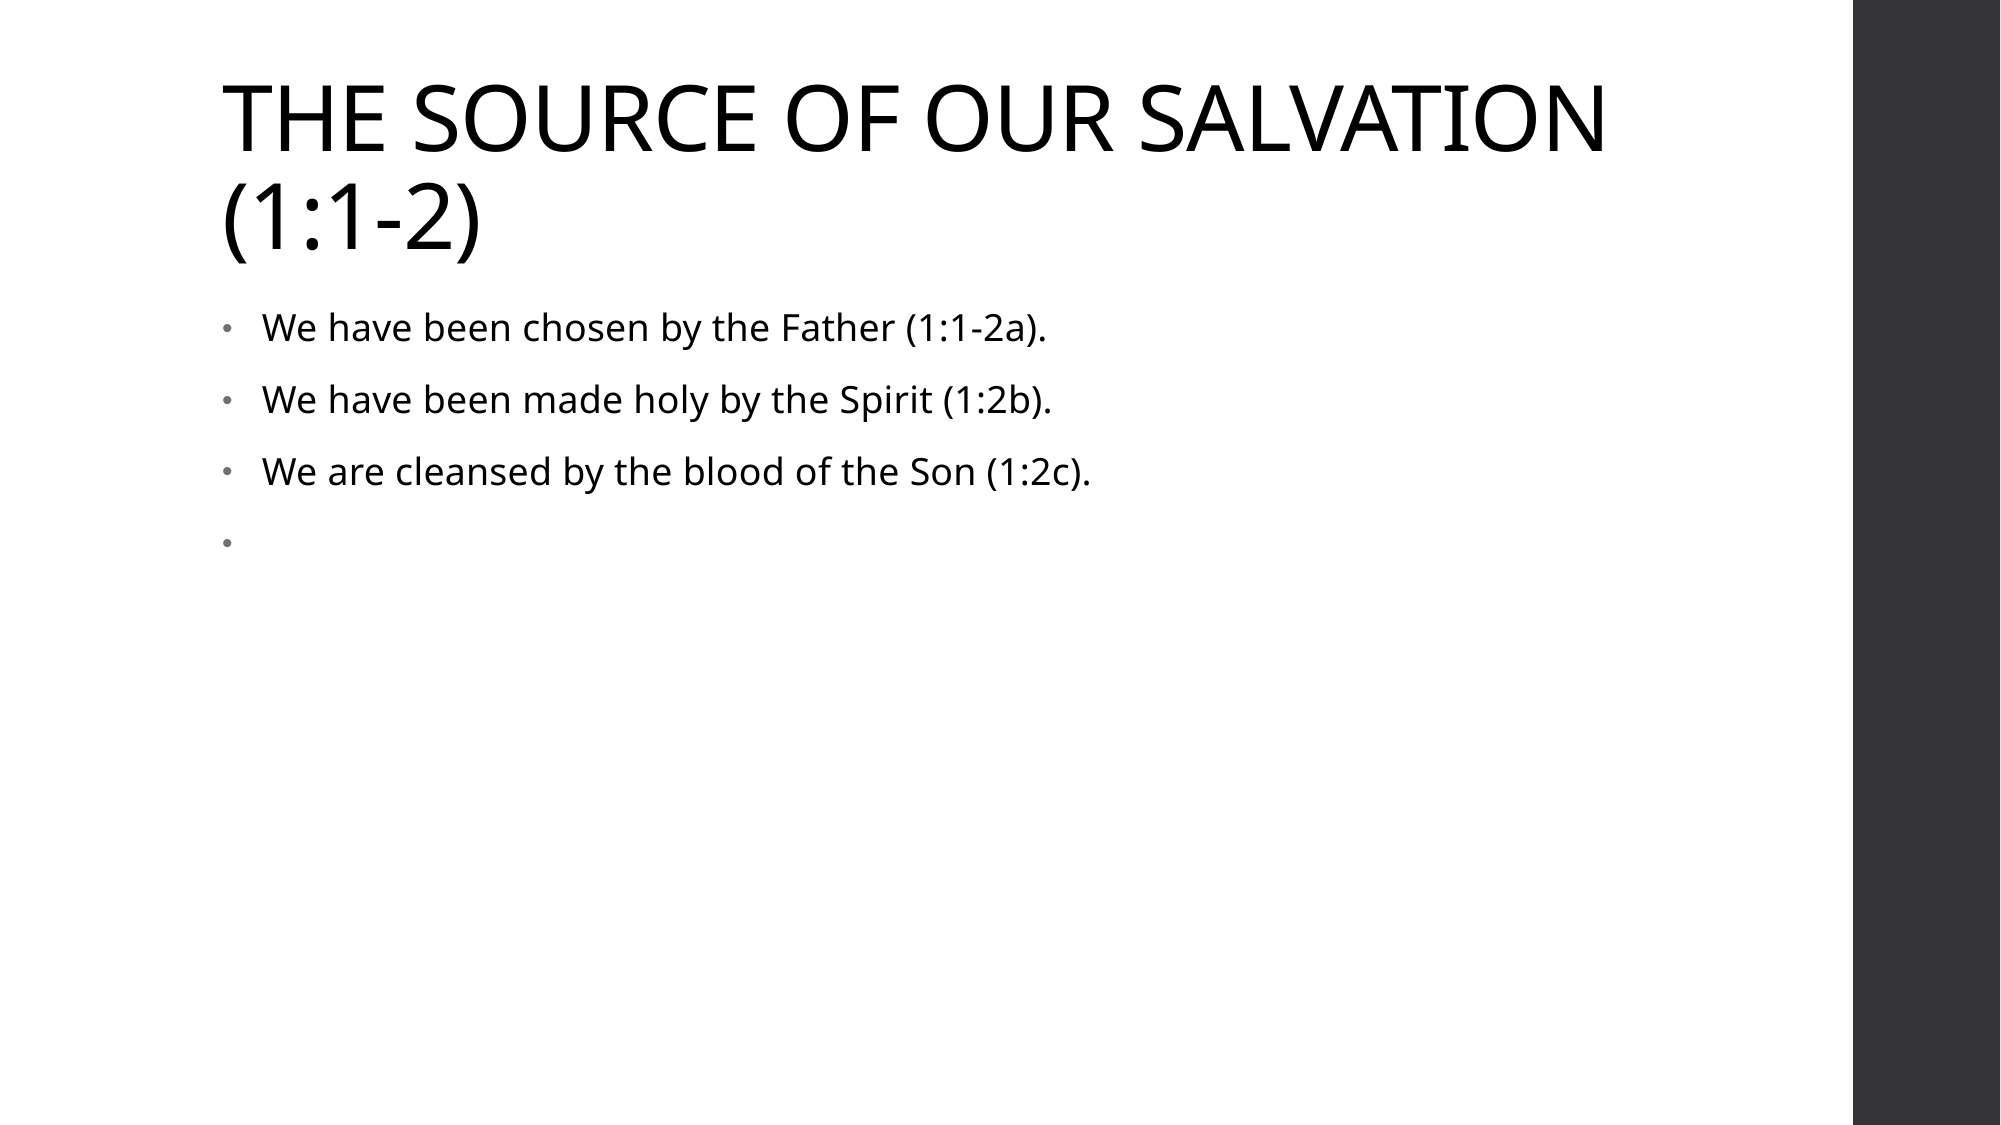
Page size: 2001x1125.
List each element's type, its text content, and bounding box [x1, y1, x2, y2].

title THE SOURCE OF OUR SALVATION (1:1-2) [206, 60, 1797, 278]
list We have been chosen by the Father (1:1-2a). We have been made holy by the Spirit (1:2b). We are cleansed by the blood of the Son (1:2c). [206, 299, 1617, 1014]
